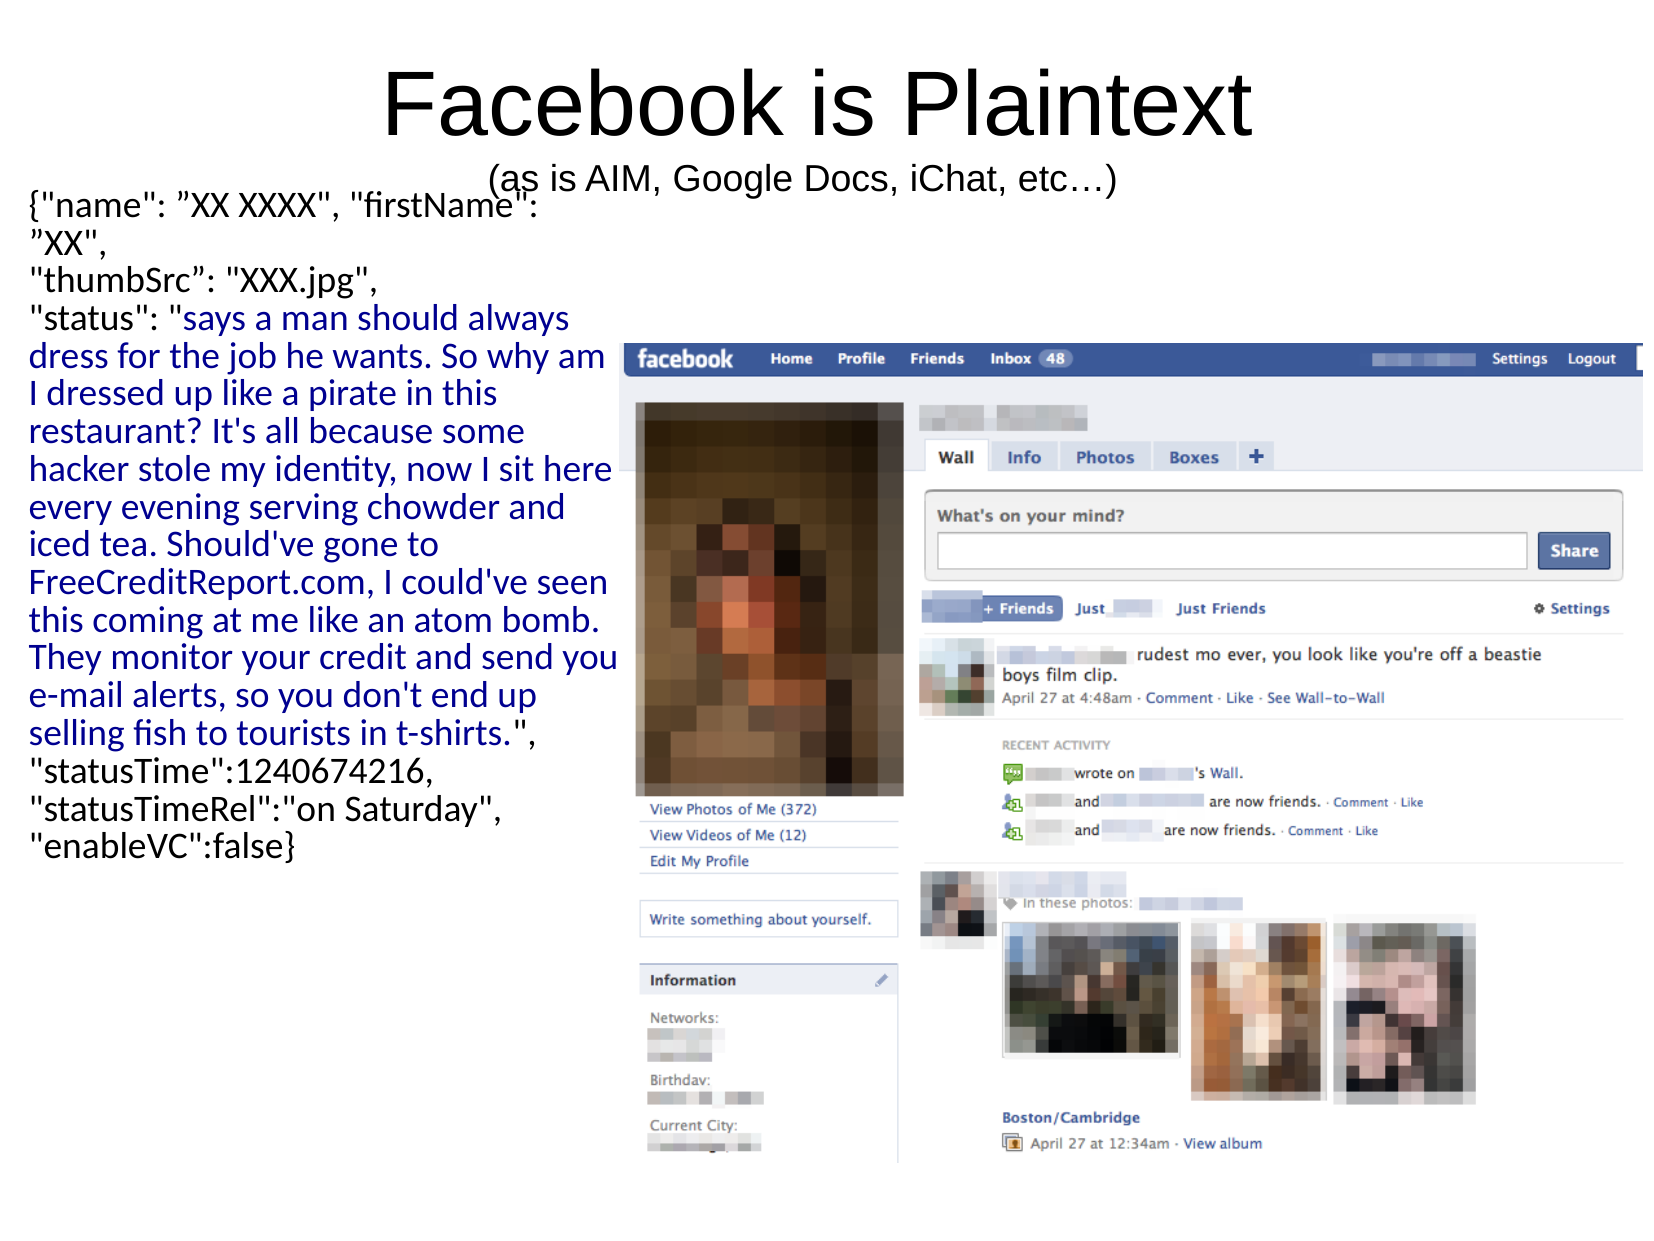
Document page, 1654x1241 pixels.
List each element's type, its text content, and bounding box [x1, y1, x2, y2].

text_box [386, 343, 1654, 1163]
text_box (as is AIM, Google Docs, iChat, etc…) [472, 150, 1178, 208]
title Facebook is Plaintext [86, 0, 1576, 207]
text_box {"name": ”XX XXXX", "firstName": ”XX", "thumbSrc”: "XXX.jpg", "status": "says a man should always dress for the job he wants. So why am I dressed up like a pirate in this restaurant? It's all because some hacker stole my identity, now I sit here every evening serving chowder and iced tea. Should've gone to FreeCreditReport.com, I could've seen this coming at me like an atom bomb. They monitor your credit and send you e-mail alerts, so you don't end up selling fish to tourists in t-shirts.", "statusTime":1240674216, "statusTimeRel":"on Saturday", "enableVC":false} [13, 181, 638, 876]
